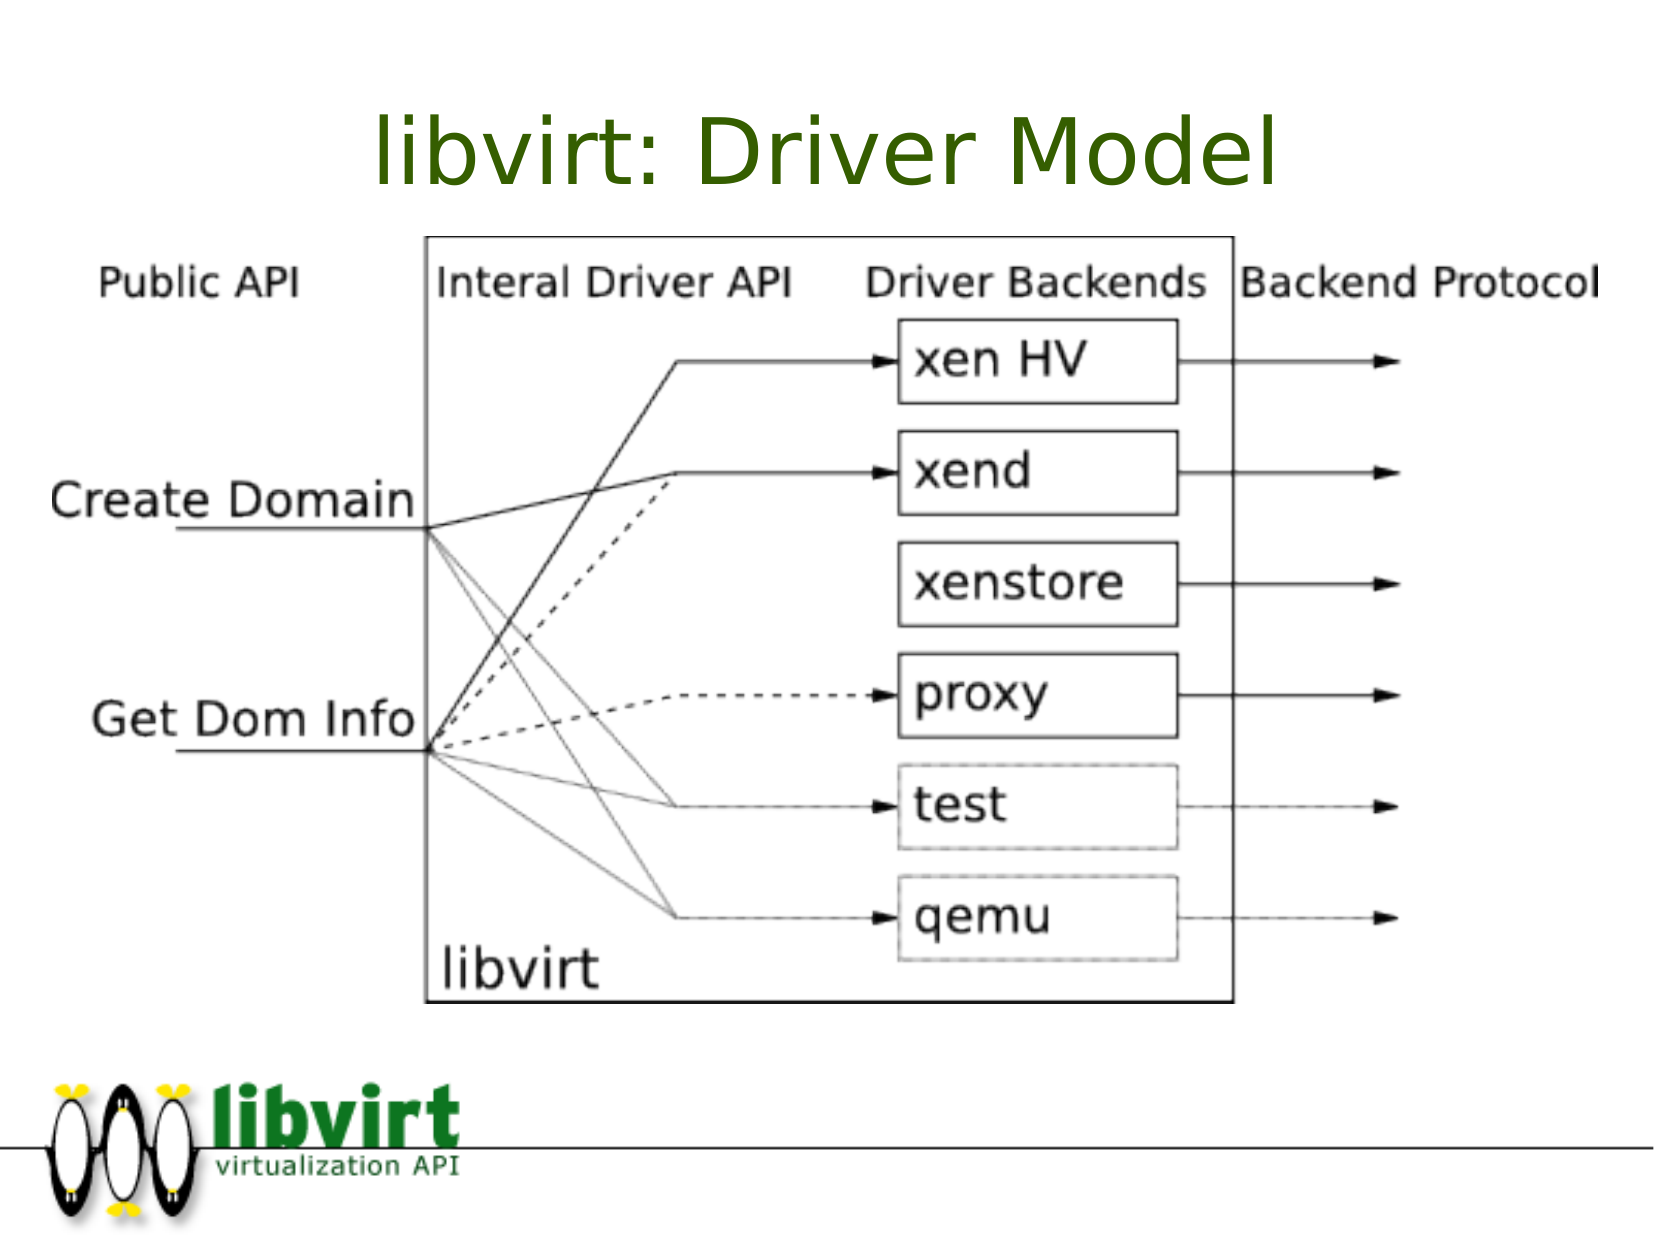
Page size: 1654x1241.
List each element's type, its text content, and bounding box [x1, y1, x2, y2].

title libvirt: Driver Model [82, 49, 1571, 236]
picture [0, 1076, 1654, 1241]
picture [52, 236, 1598, 1004]
